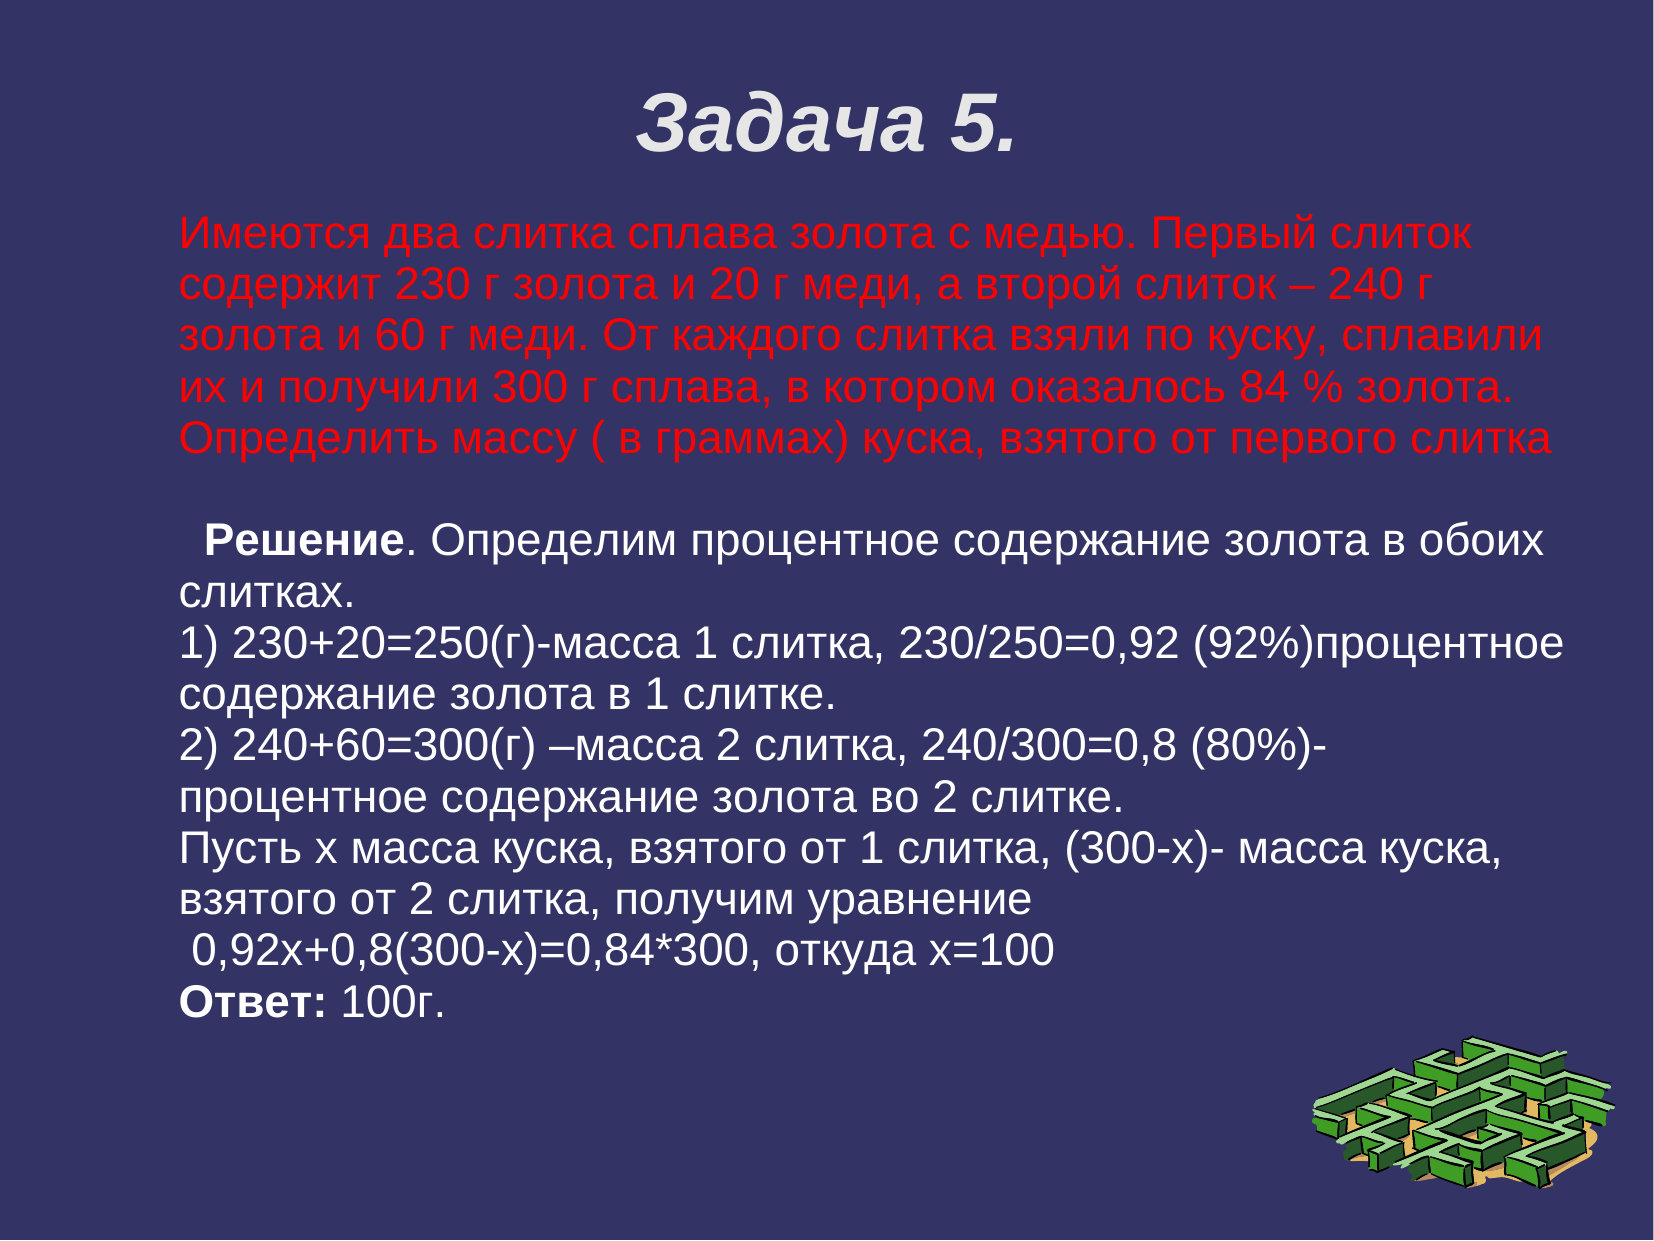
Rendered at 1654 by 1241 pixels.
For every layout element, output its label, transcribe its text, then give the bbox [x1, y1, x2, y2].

list Имеются два слитка сплава золота с медью. Первый слиток содержит 230 г золота и 20 г меди, а второй слиток – 240 г золота и 60 г меди. От каждого слитка взяли по куску, сплавили их и получили 300 г сплава, в котором оказалось 84 % золота. Определить массу ( в граммах) куска, взятого от первого слитка Решение. Определим процентное содержание золота в обоих слитках. 1) 230+20=250(г)-масса 1 слитка, 230/250=0,92 (92%)процентное содержание золота в 1 слитке. 2) 240+60=300(г) –масса 2 слитка, 240/300=0,8 (80%)- процентное содержание золота во 2 слитке. Пусть х масса куска, взятого от 1 слитка, (300-х)- масса куска, взятого от 2 слитка, получим уравнение 0,92х+0,8(300-х)=0,84*300, откуда х=100 Ответ: 100г. [178, 206, 1570, 1134]
title Задача 5. [121, 26, 1534, 219]
